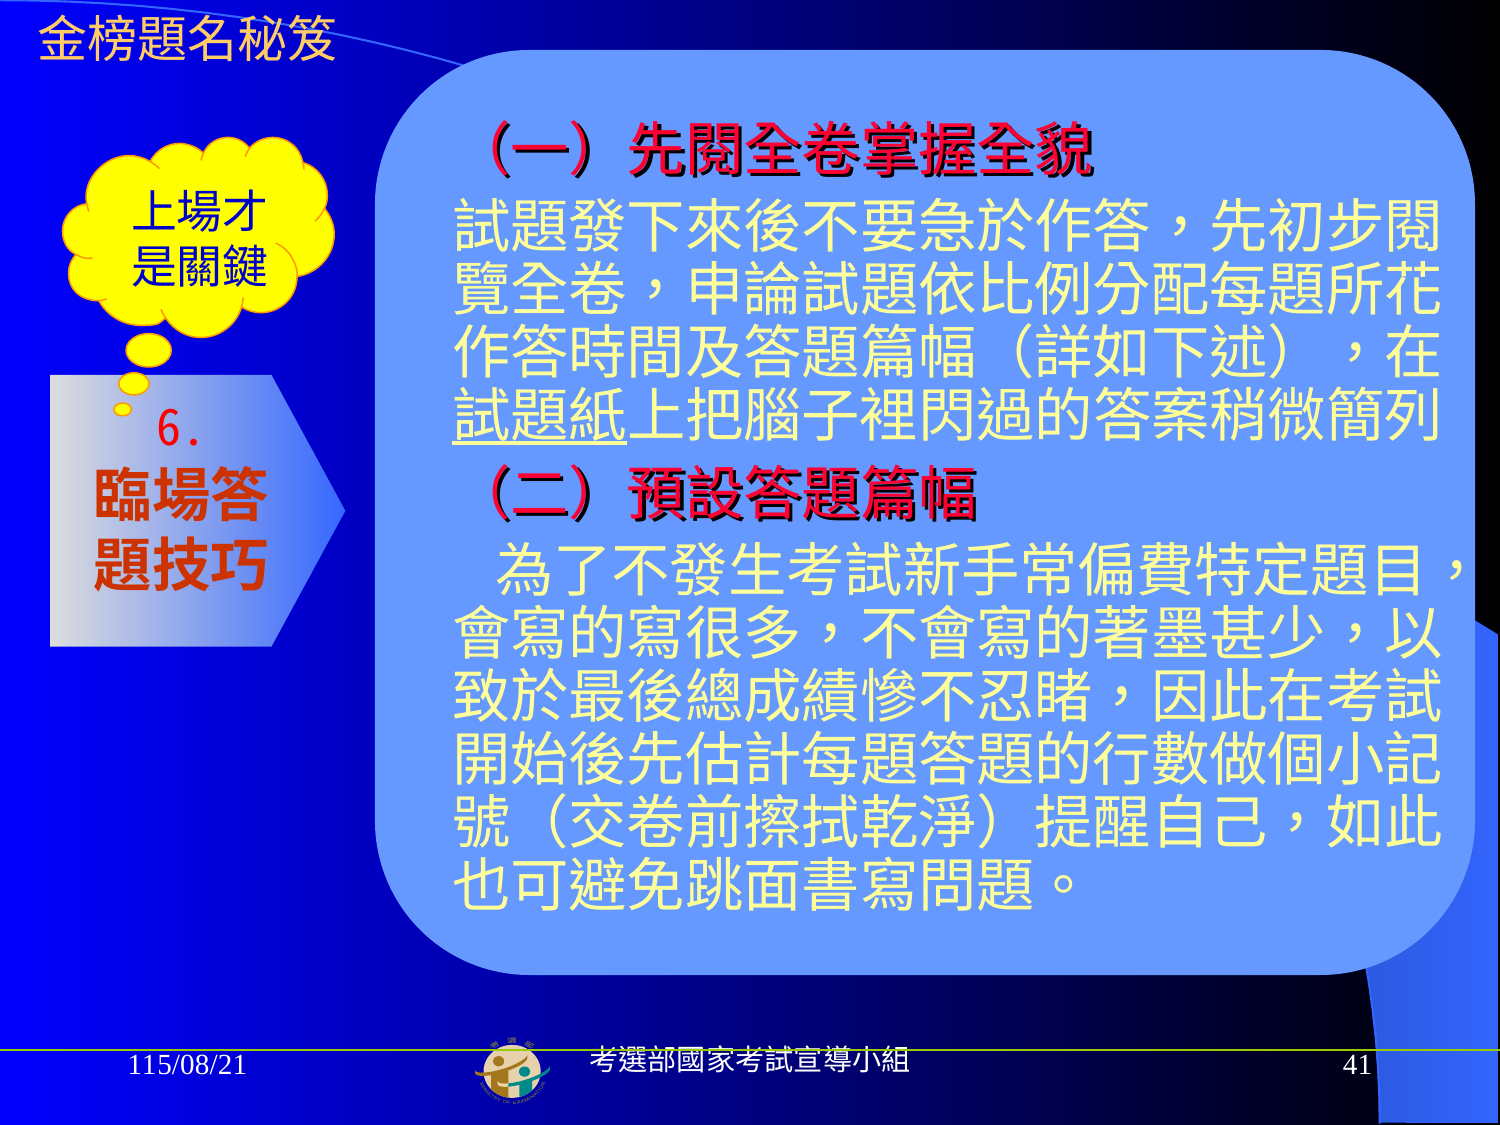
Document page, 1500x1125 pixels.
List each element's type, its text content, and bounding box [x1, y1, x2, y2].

text_box [50, 372, 346, 647]
text_box [126, 333, 172, 367]
text_box [62, 137, 335, 338]
text_box 上場才是關鍵 [99, 174, 301, 301]
text_box [374, 49, 1445, 976]
text_box 金榜題名秘笈 [0, 0, 376, 76]
text_box （一）先閱全卷掌握全貌 試題發下來後不要急於作答，先初步閱覽全卷，申論試題依比例分配每題所花作答時間及答題篇幅（詳如下述），在試題紙上把腦子裡閃過的答案稍微簡列 （二）預設答題篇幅 為了不發生考試新手常偏費特定題目，會寫的寫很多，不會寫的著墨甚少，以致於最後總成績慘不忍睹，因此在考試開始後先估計每題答題的行數做個小記號（交卷前擦拭乾淨）提醒自己，如此也可避免跳面書寫問題。 [437, 112, 1500, 927]
text_box 6. [124, 387, 238, 463]
text_box 臨場答題技巧 [62, 449, 301, 606]
